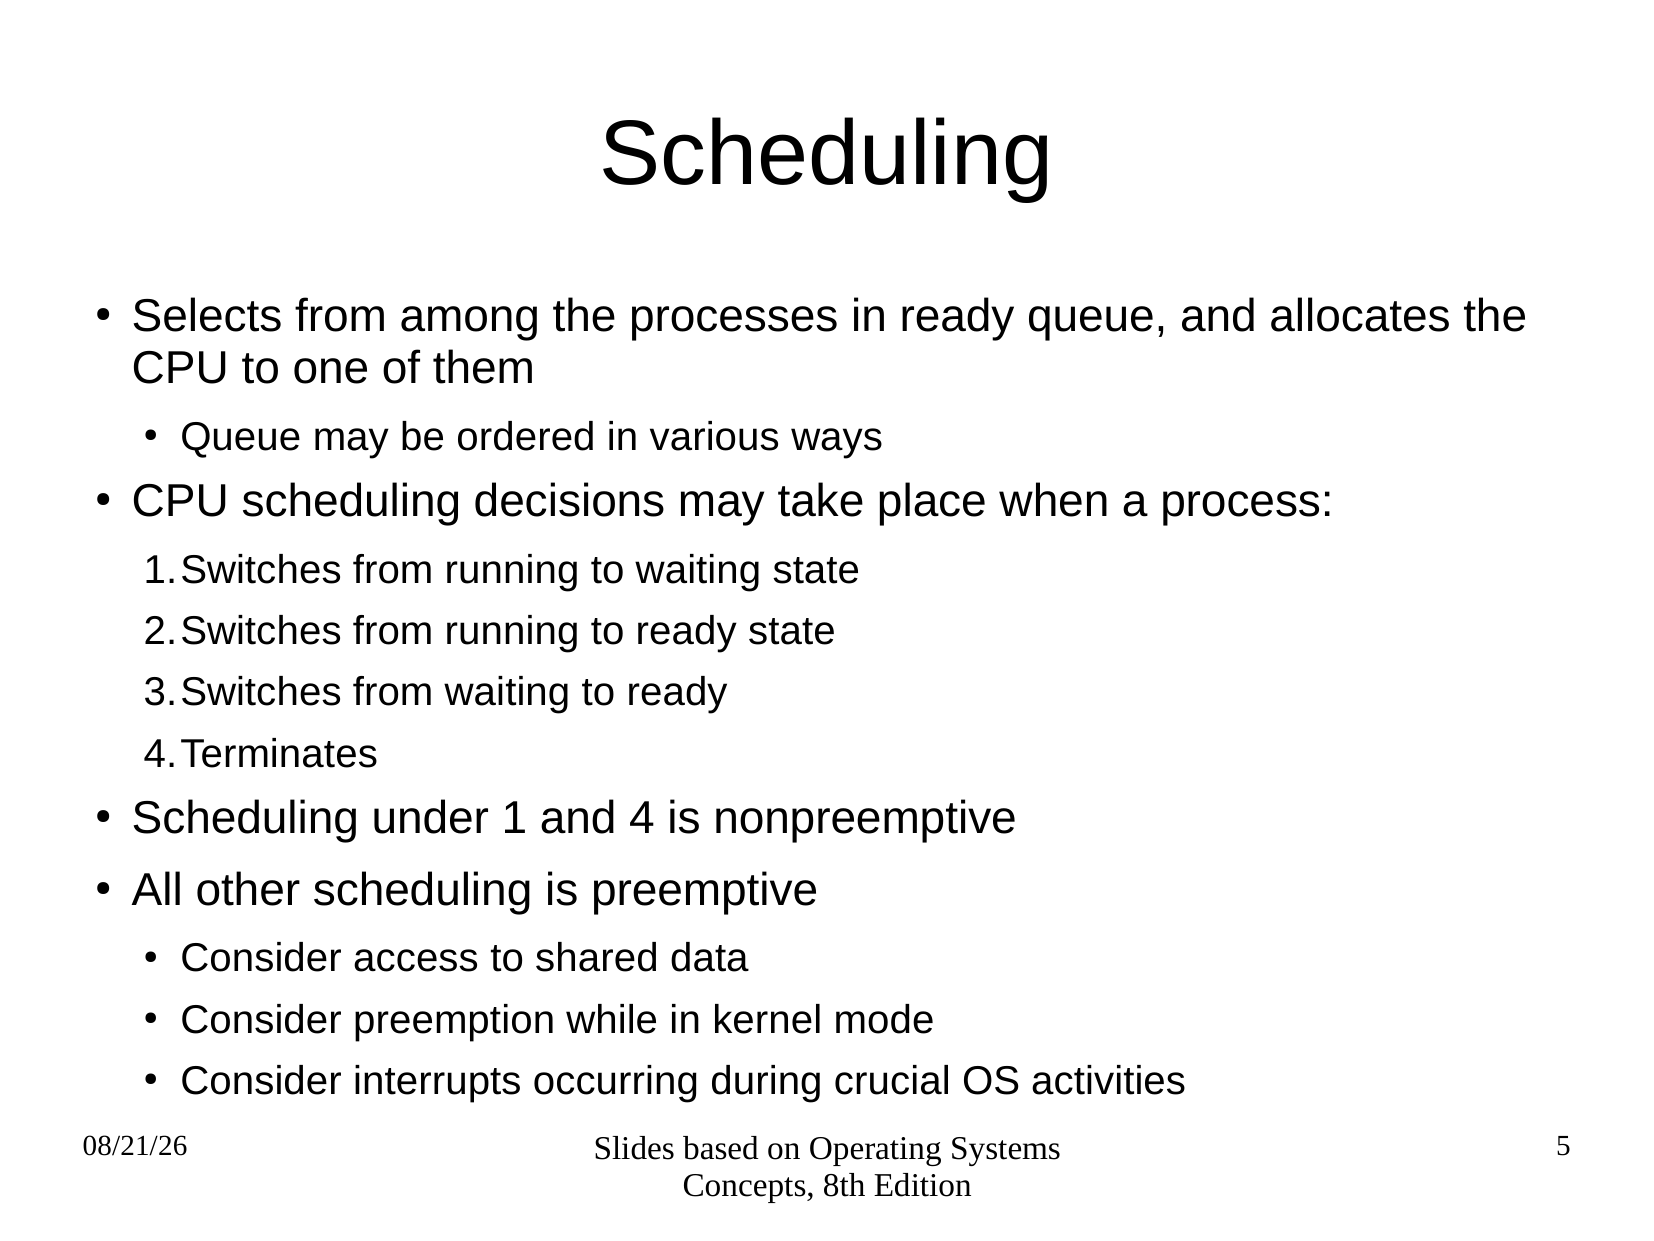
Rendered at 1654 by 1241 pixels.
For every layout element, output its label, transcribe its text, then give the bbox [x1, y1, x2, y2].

list Selects from among the processes in ready queue, and allocates the CPU to one of them Queue may be ordered in various ways CPU scheduling decisions may take place when a process: Switches from running to waiting state Switches from running to ready state Switches from waiting to ready Terminates Scheduling under 1 and 4 is nonpreemptive All other scheduling is preemptive Consider access to shared data Consider preemption while in kernel mode Consider interrupts occurring during crucial OS activities [82, 290, 1571, 1109]
title Scheduling [82, 49, 1571, 257]
